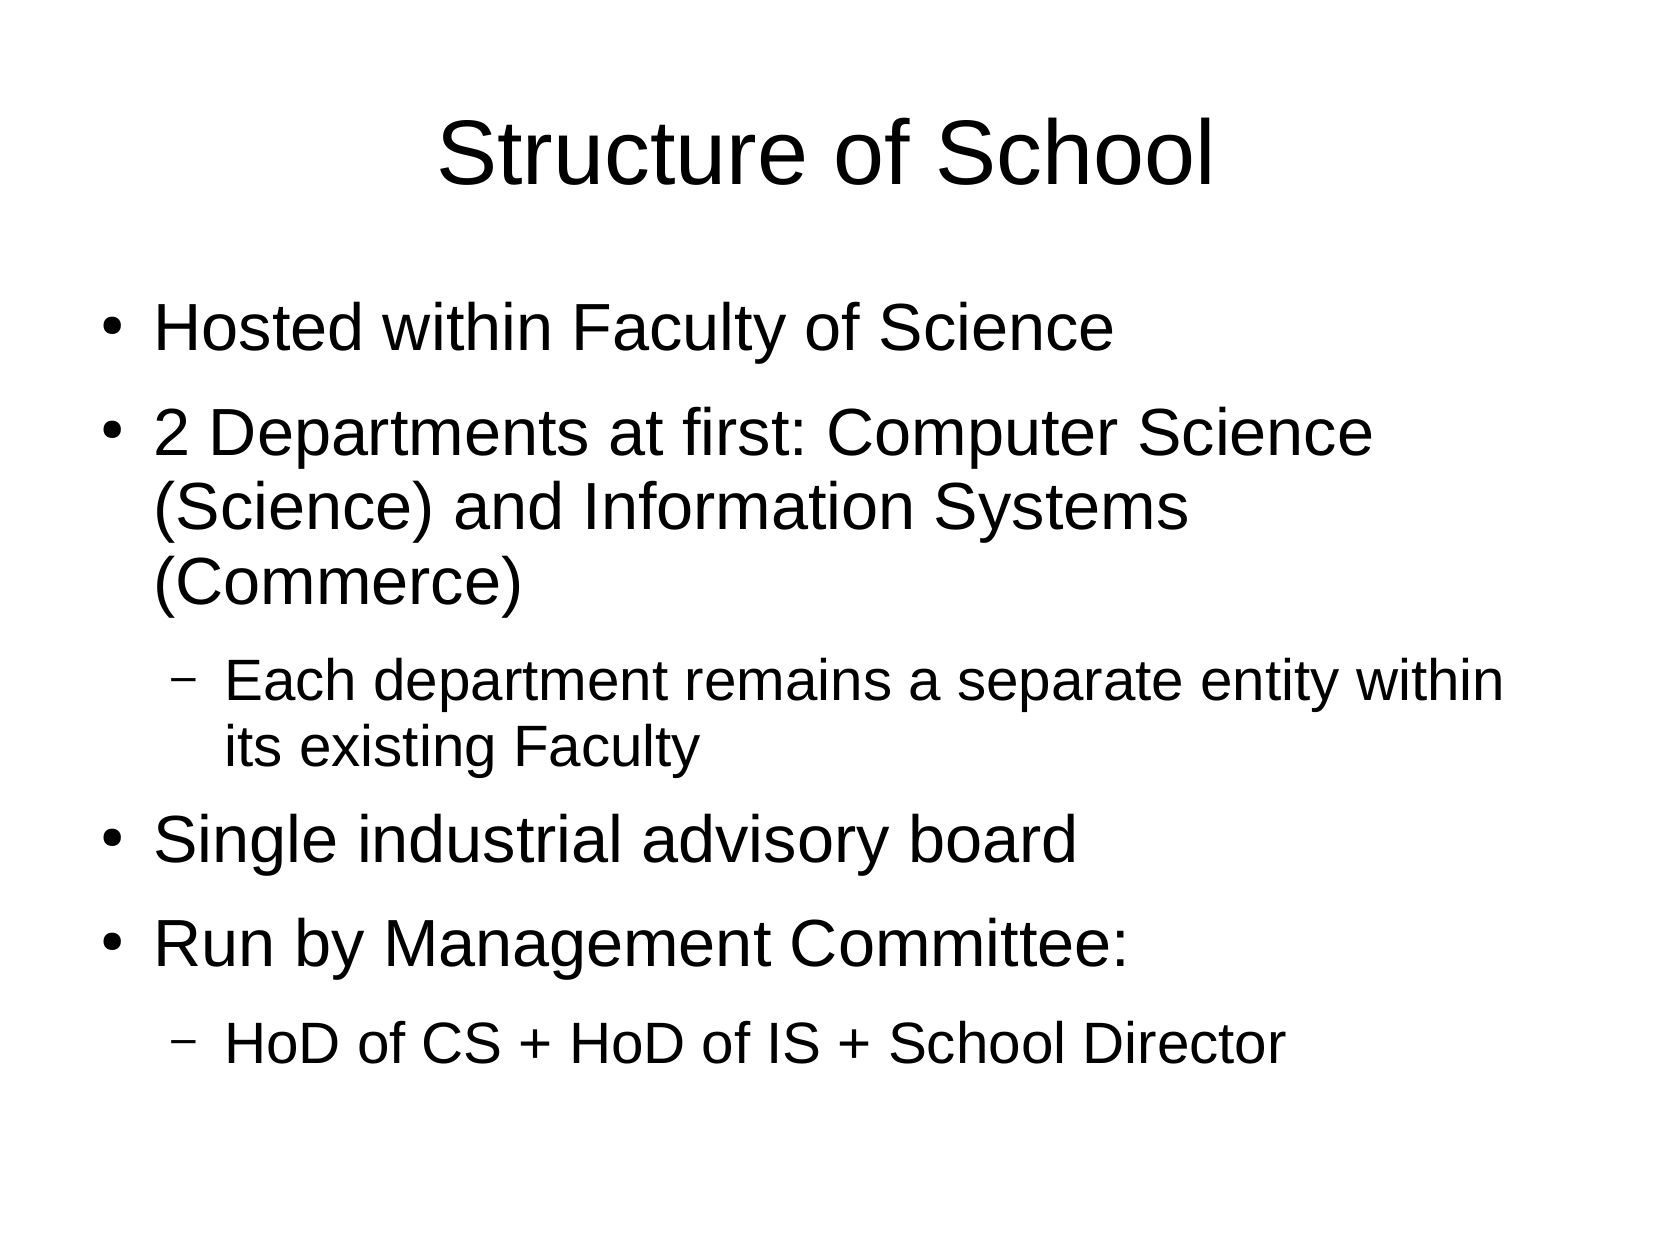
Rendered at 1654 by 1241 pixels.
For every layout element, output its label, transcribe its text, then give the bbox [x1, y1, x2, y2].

title Structure of School [82, 49, 1571, 257]
list Hosted within Faculty of Science 2 Departments at first: Computer Science (Science) and Information Systems (Commerce) Each department remains a separate entity within its existing Faculty Single industrial advisory board Run by Management Committee: HoD of CS + HoD of IS + School Director [82, 290, 1571, 1109]
